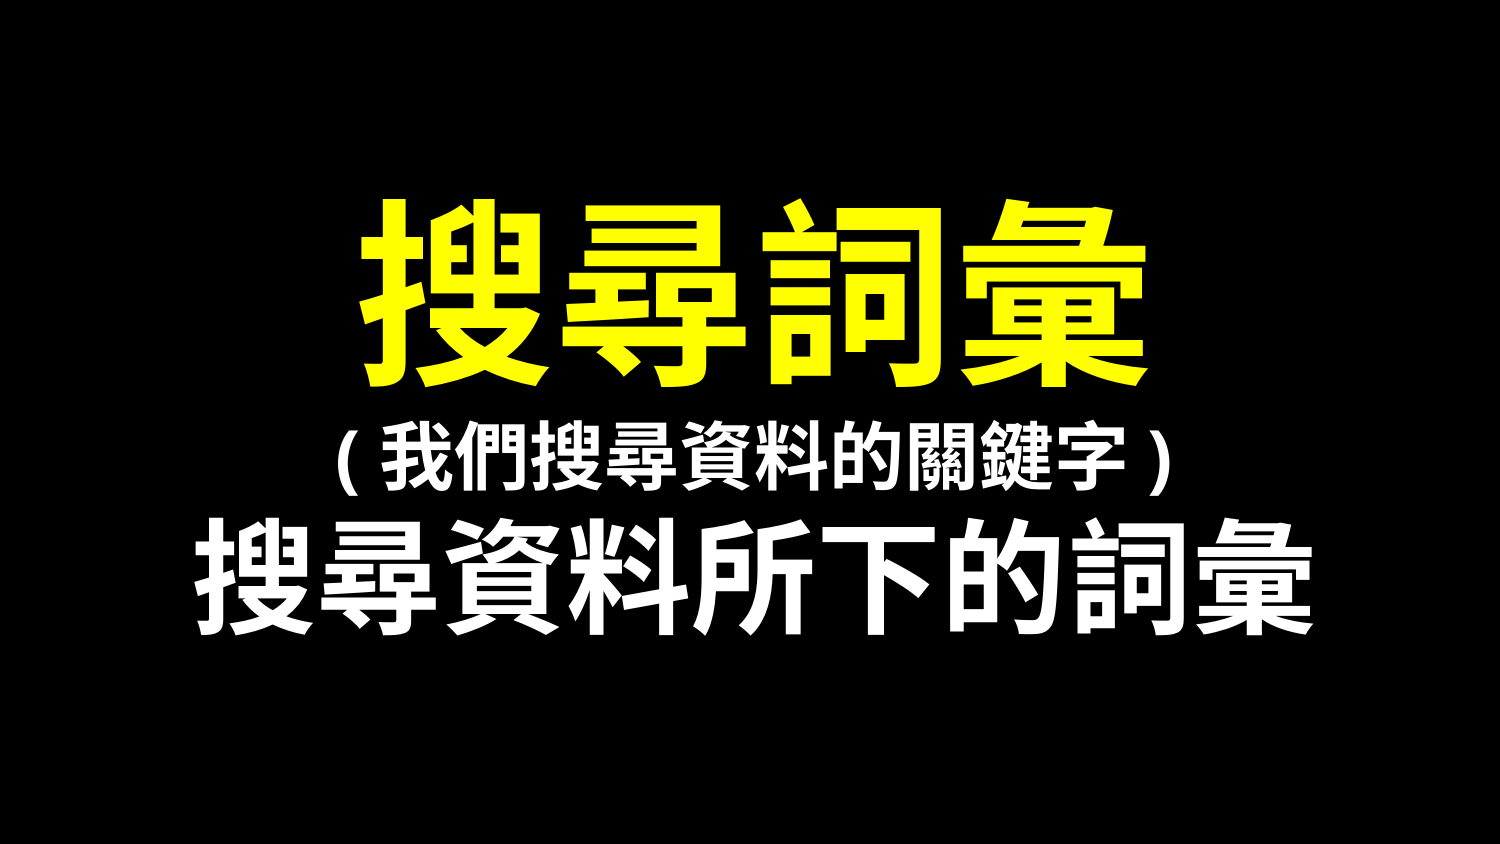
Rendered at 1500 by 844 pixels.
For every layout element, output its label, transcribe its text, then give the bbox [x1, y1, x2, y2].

title 搜尋詞彙 (我們搜尋資料的關鍵字) 搜尋資料所下的詞彙 [80, 73, 1429, 745]
